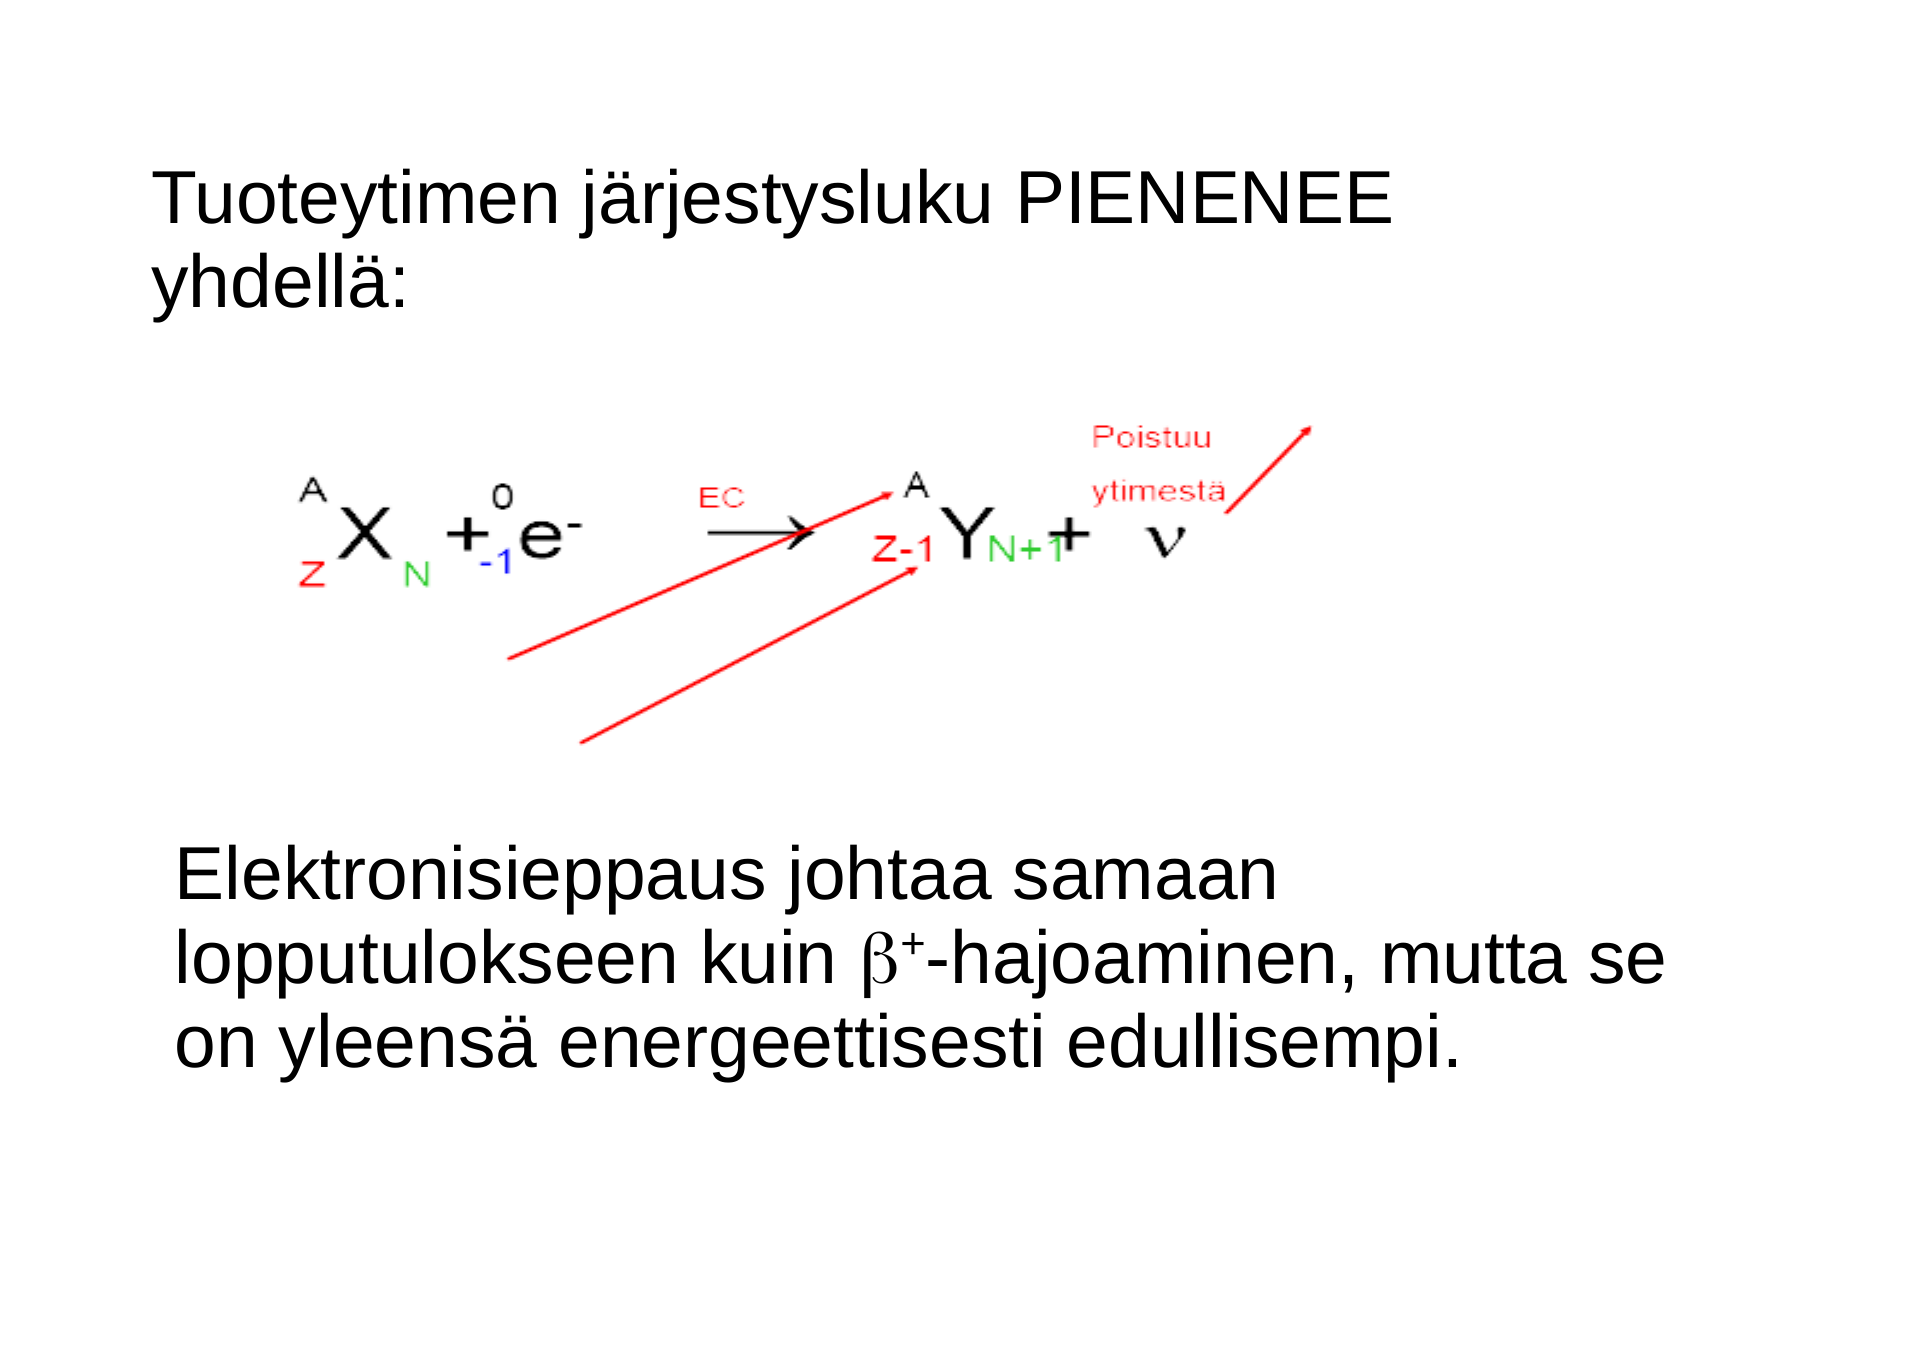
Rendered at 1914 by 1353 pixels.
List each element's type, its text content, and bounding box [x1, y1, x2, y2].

text_box Tuoteytimen järjestysluku PIENENEE yhdellä: [136, 148, 1682, 348]
text_box Elektronisieppaus johtaa samaan lopputulokseen kuin b+-hajoaminen, mutta se on yleensä energeettisesti edullisempi. [160, 824, 1723, 1216]
picture [226, 370, 1408, 760]
